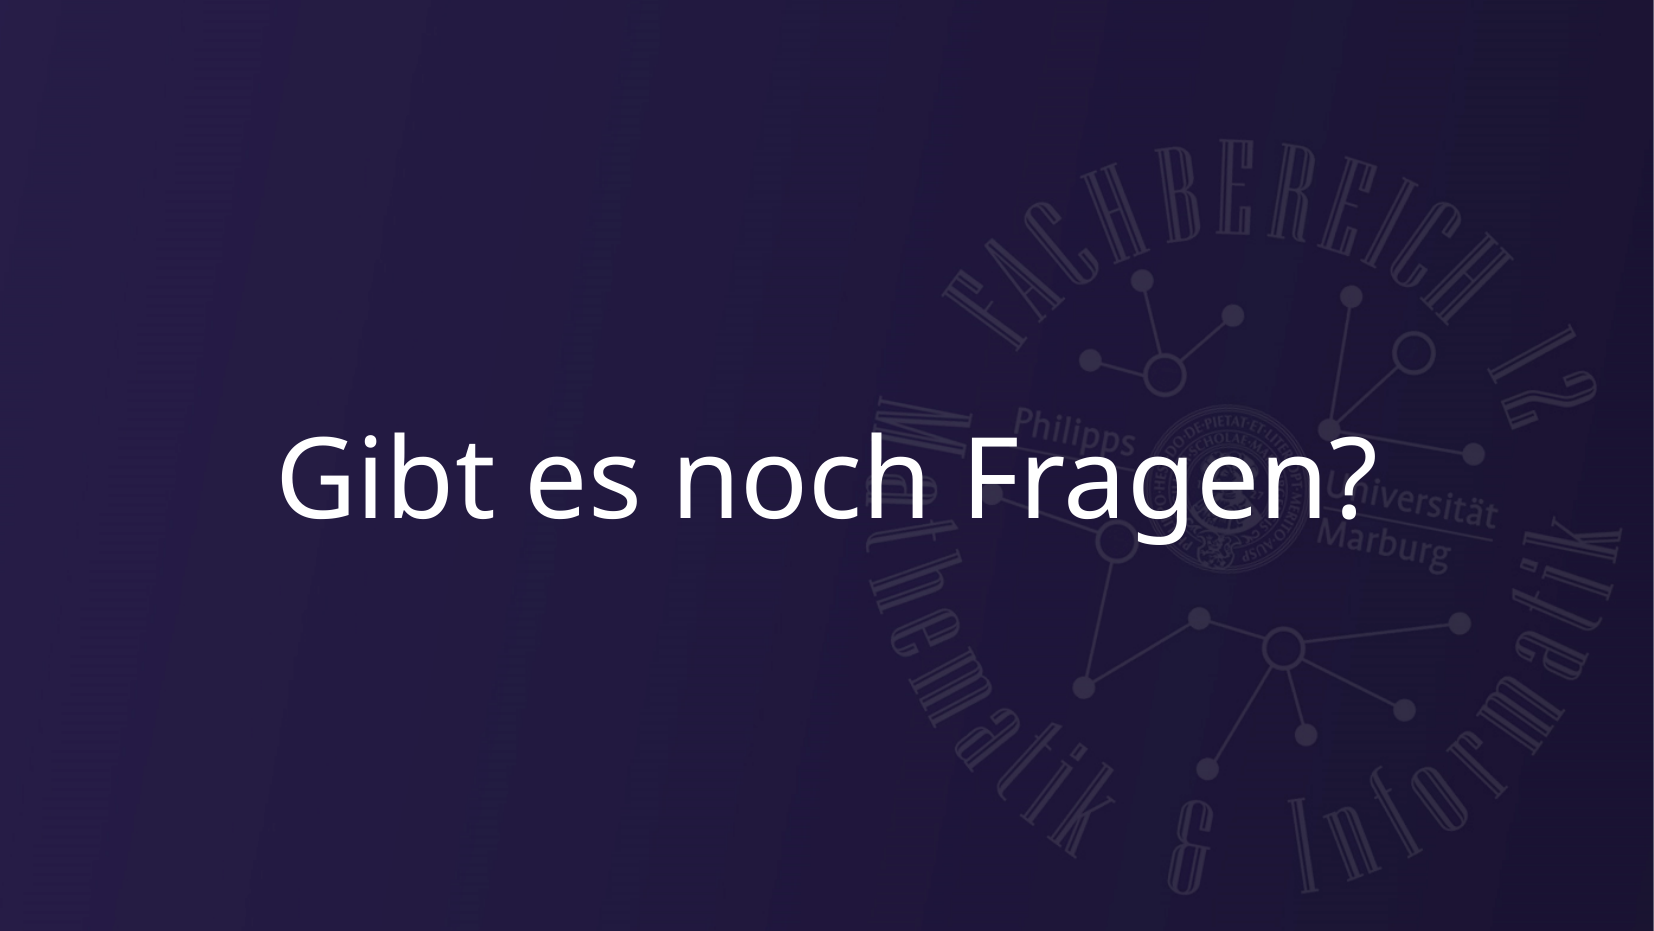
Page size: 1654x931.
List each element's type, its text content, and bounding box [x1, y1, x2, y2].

subtitle Gibt es noch Fragen? [268, 16, 1385, 931]
picture [0, 0, 1654, 931]
